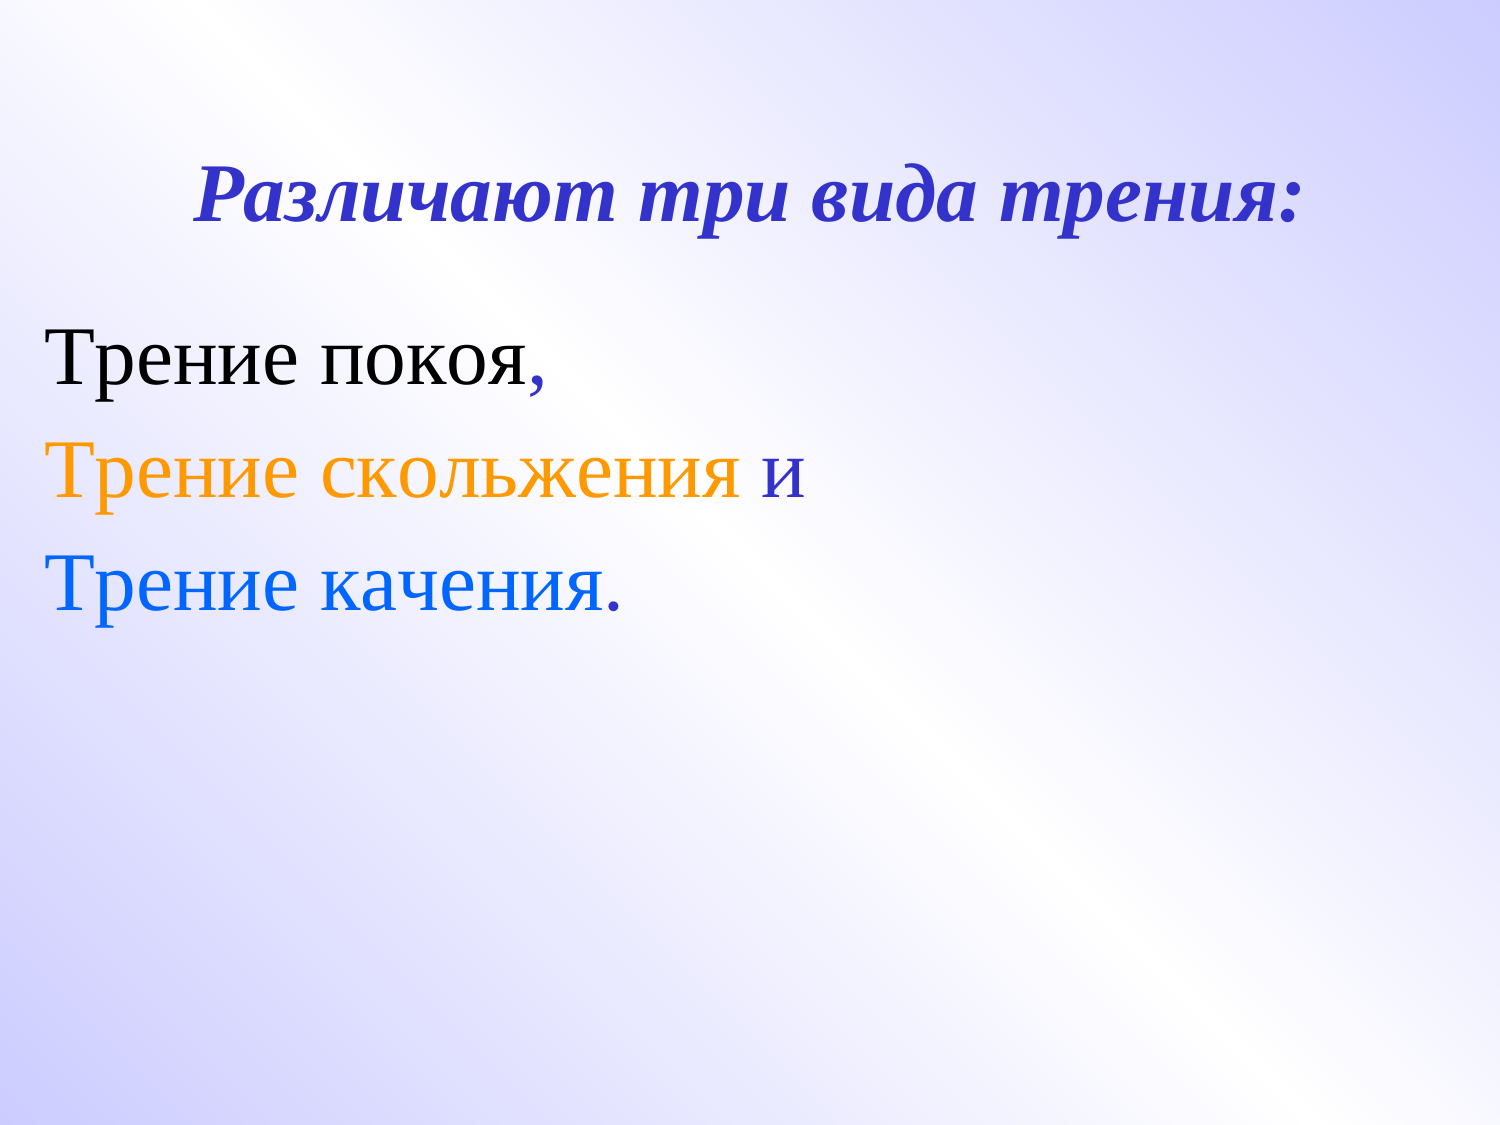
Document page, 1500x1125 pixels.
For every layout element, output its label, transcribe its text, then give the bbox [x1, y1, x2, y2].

list Трение покоя, Трение скольжения и Трение качения. [29, 302, 904, 978]
title Различают три вида трения: [112, 88, 1388, 300]
